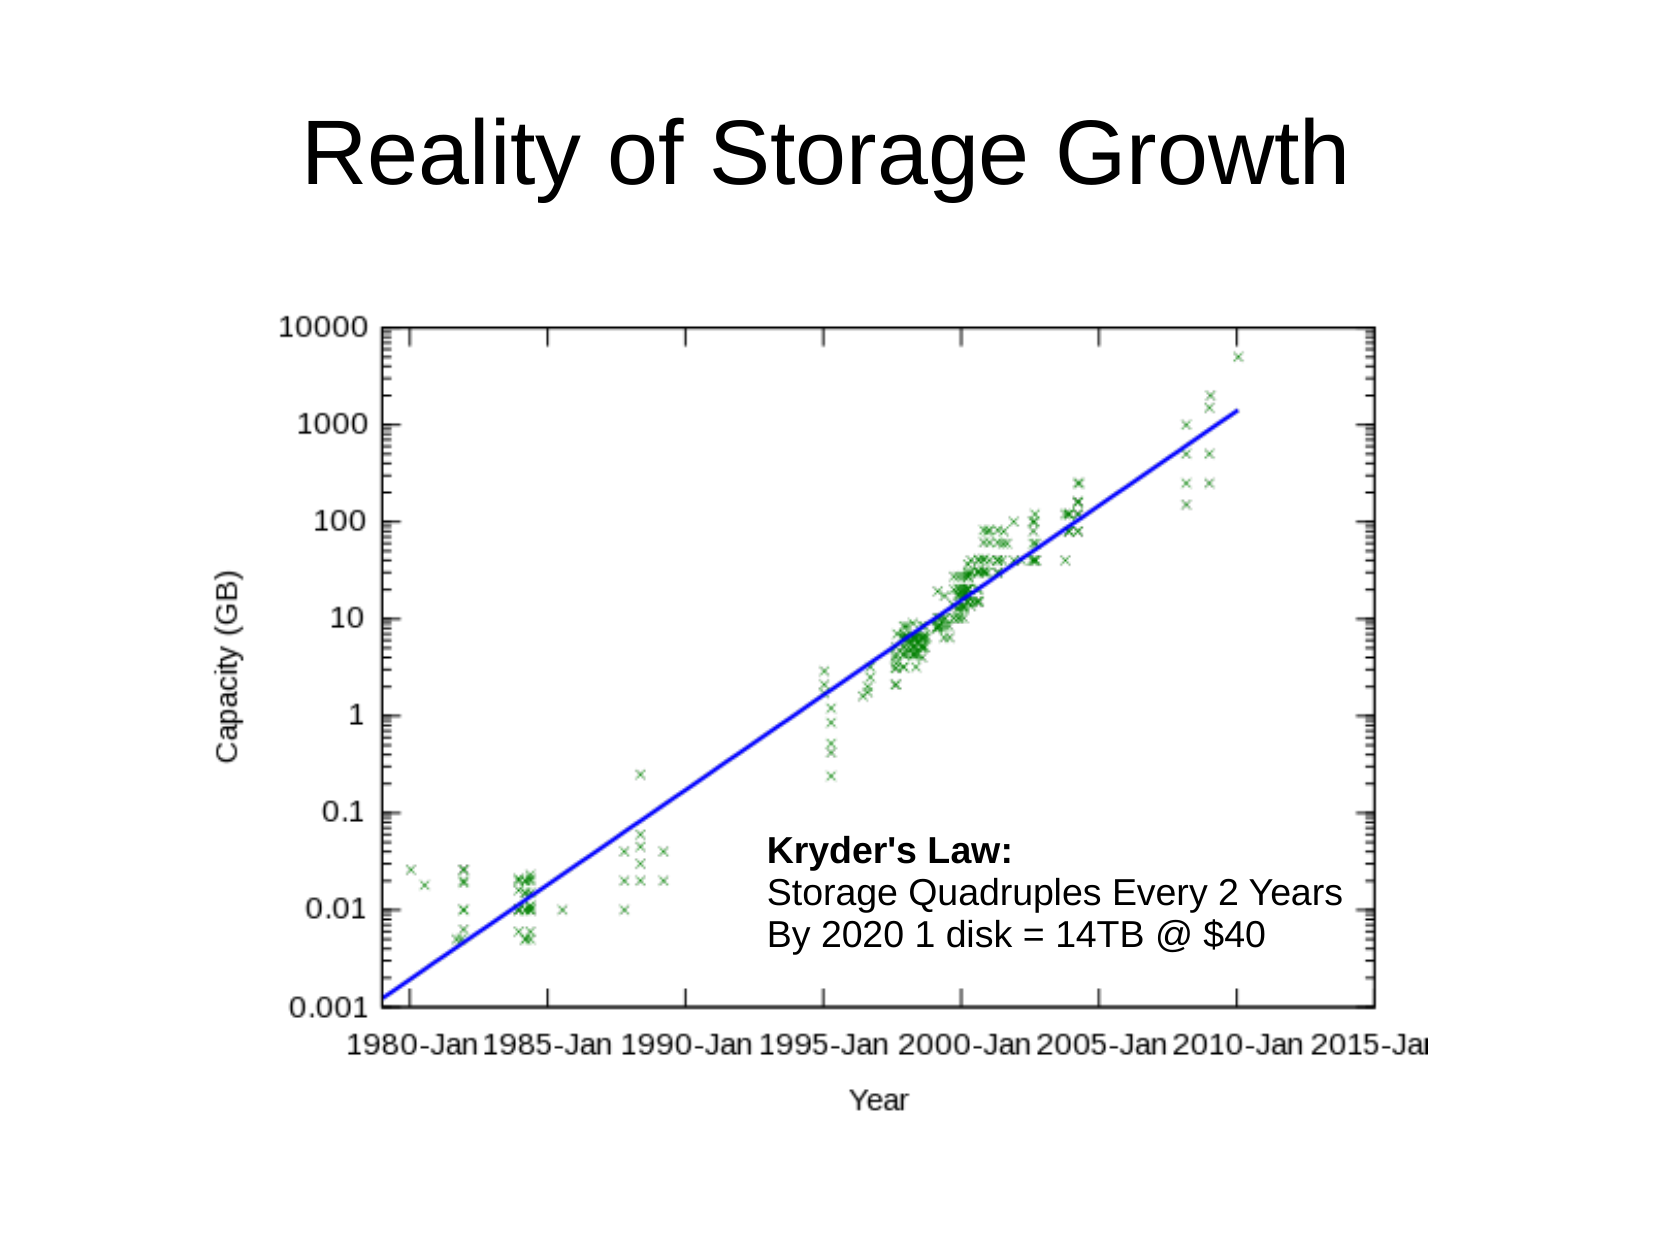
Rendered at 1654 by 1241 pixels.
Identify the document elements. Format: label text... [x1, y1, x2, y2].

picture [190, 294, 1428, 1119]
title Reality of Storage Growth [82, 49, 1571, 257]
text_box Kryder's Law: Storage Quadruples Every 2 Years By 2020 1 disk = 14TB @ $40 [752, 821, 1360, 979]
